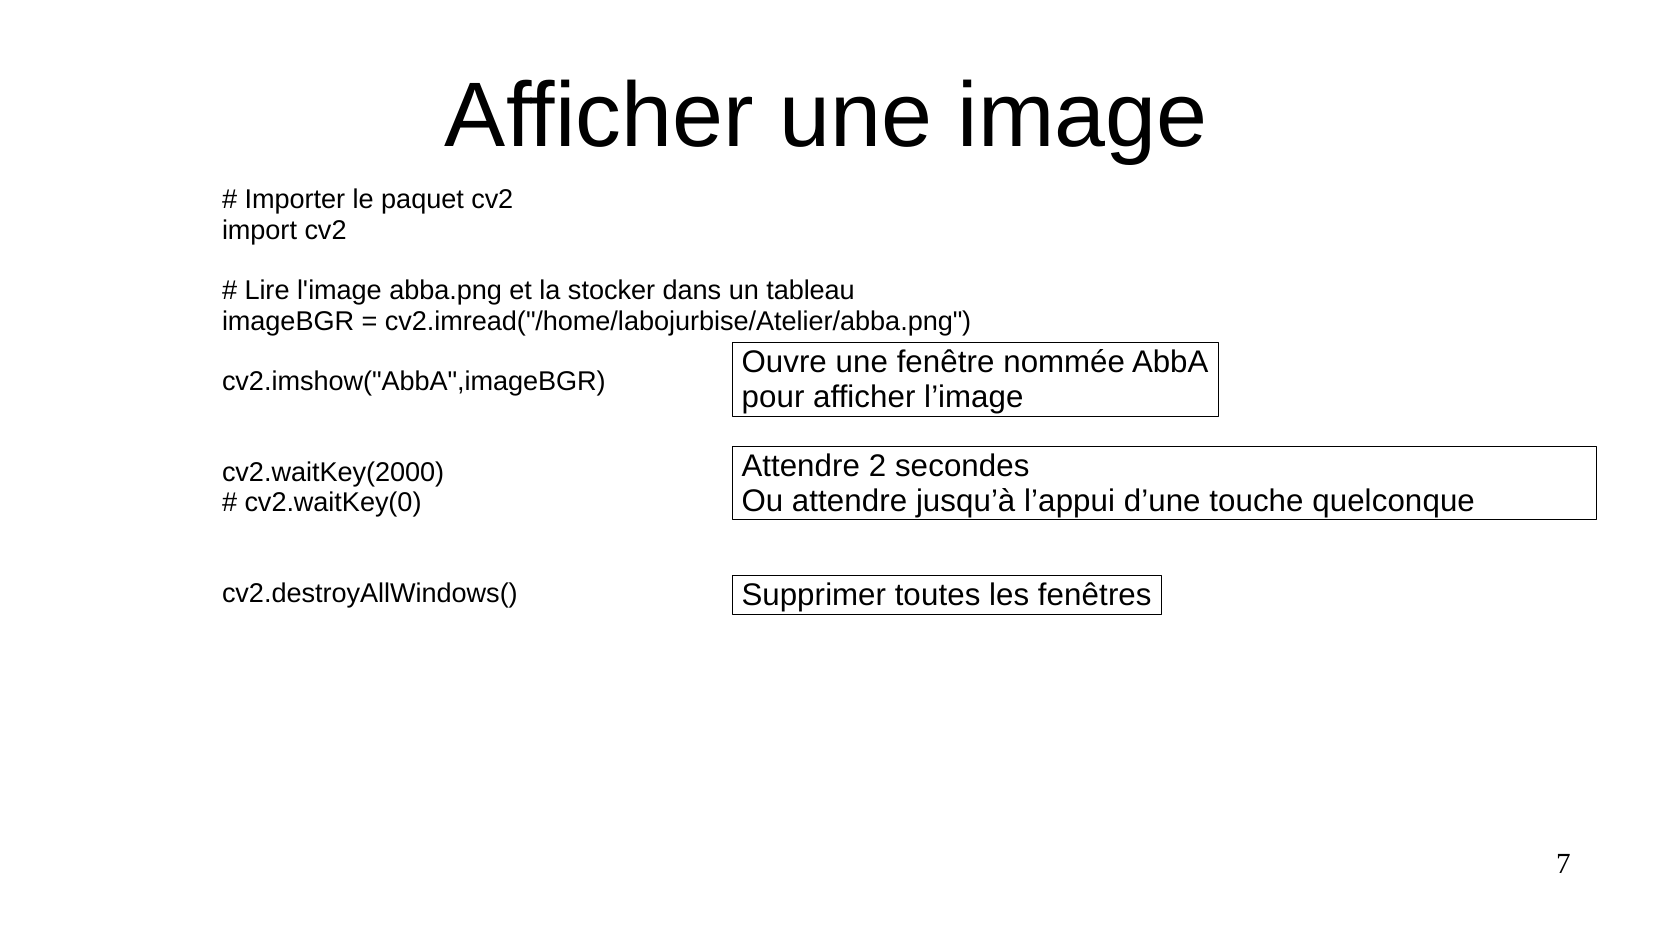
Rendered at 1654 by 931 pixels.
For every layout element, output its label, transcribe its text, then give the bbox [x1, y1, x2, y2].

title Afficher une image [82, 37, 1571, 193]
text_box Attendre 2 secondes Ou attendre jusqu’à l’appui d’une touche quelconque [732, 446, 1597, 520]
text_box # Importer le paquet cv2 import cv2 # Lire l'image abba.png et la stocker dans un tableau imageBGR = cv2.imread("/home/labojurbise/Atelier/abba.png") cv2.imshow("AbbA",imageBGR) cv2.waitKey(2000) # cv2.waitKey(0) cv2.destroyAllWindows() [118, 177, 1075, 886]
text_box Supprimer toutes les fenêtres [732, 575, 1162, 615]
text_box Ouvre une fenêtre nommée AbbA pour afficher l’image [732, 342, 1219, 417]
